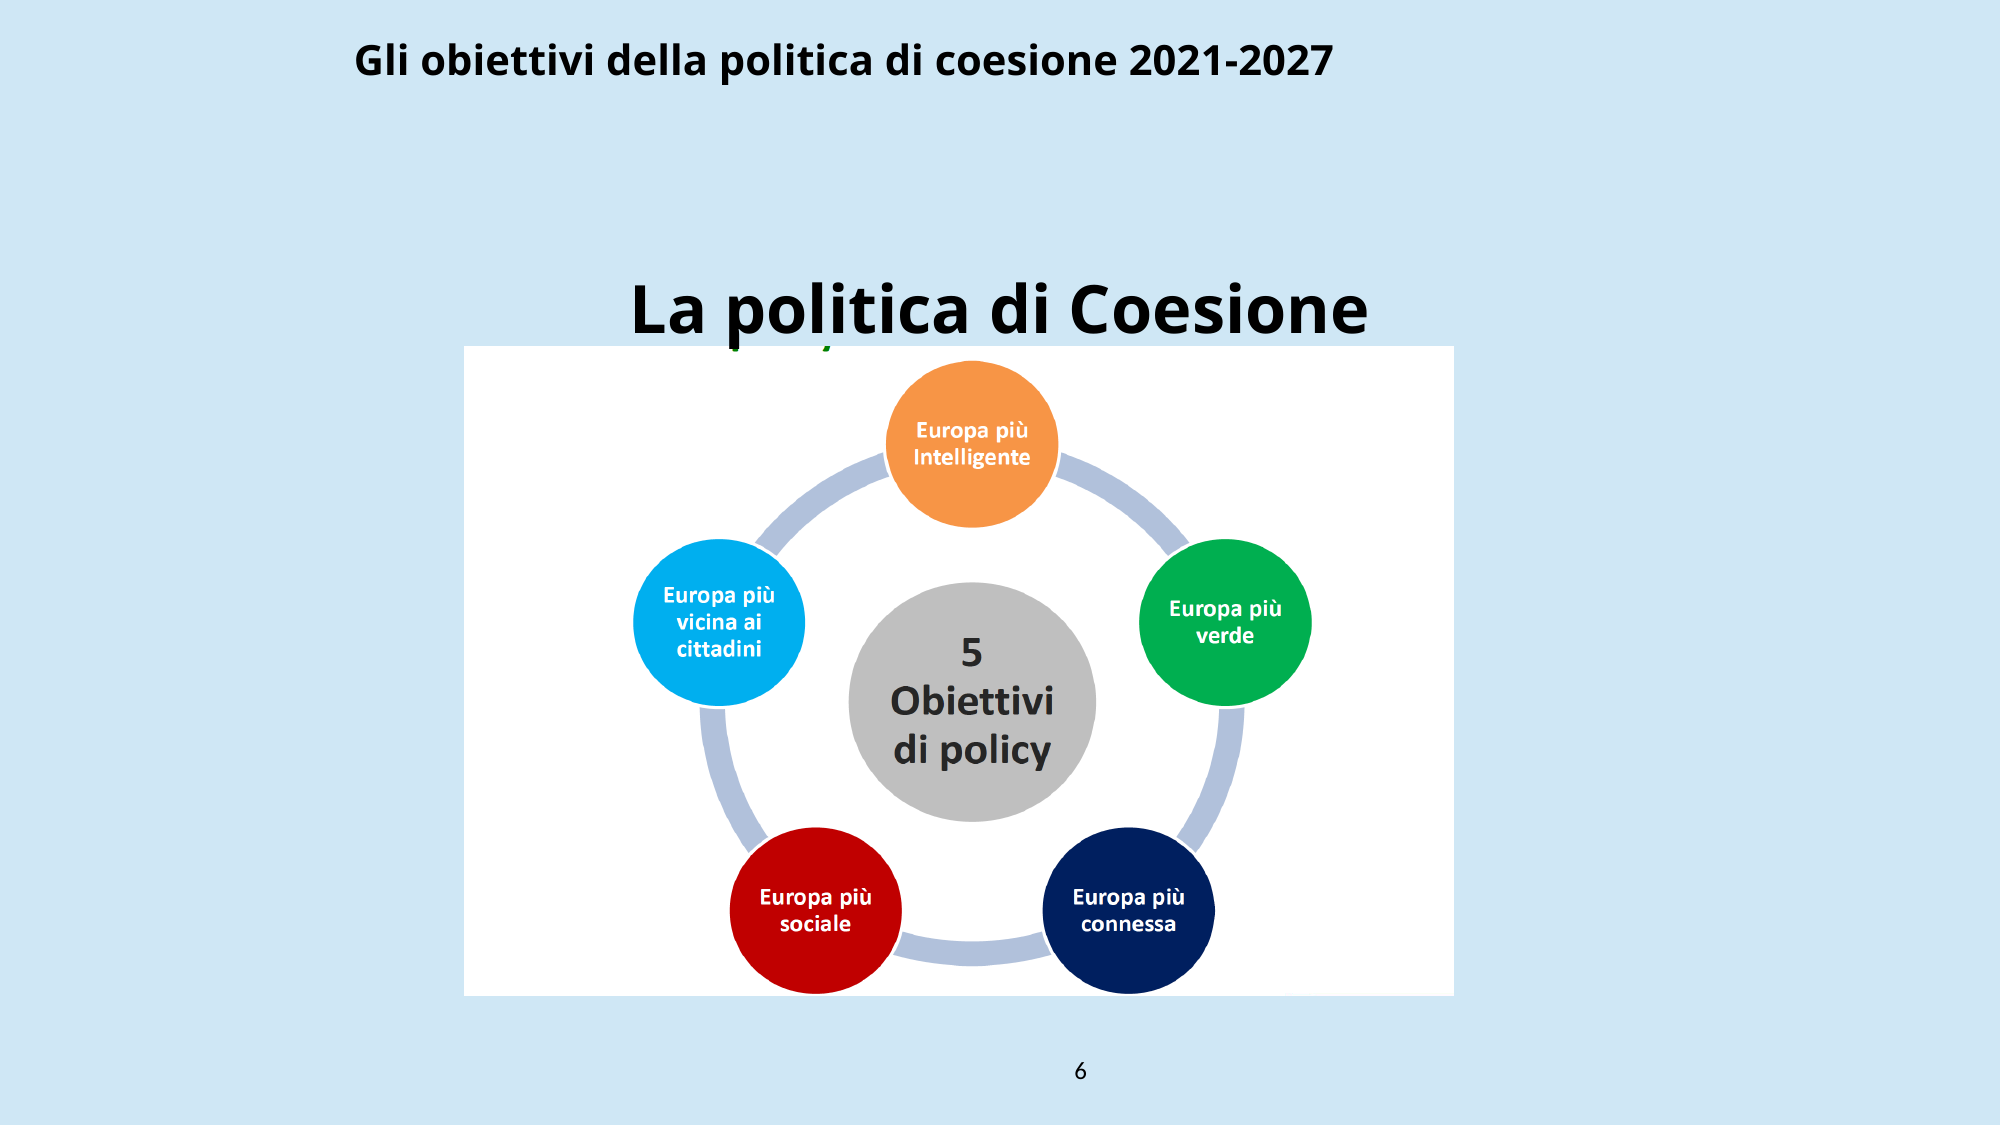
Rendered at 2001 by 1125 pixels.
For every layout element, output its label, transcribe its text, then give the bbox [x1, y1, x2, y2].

text_box Gli obiettivi della politica di coesione 2021-2027 [128, 26, 1558, 92]
text_box La politica di Coesione [23, 188, 1976, 464]
slide_number <numero> [1059, 1042, 1397, 1103]
picture [464, 464, 1454, 996]
